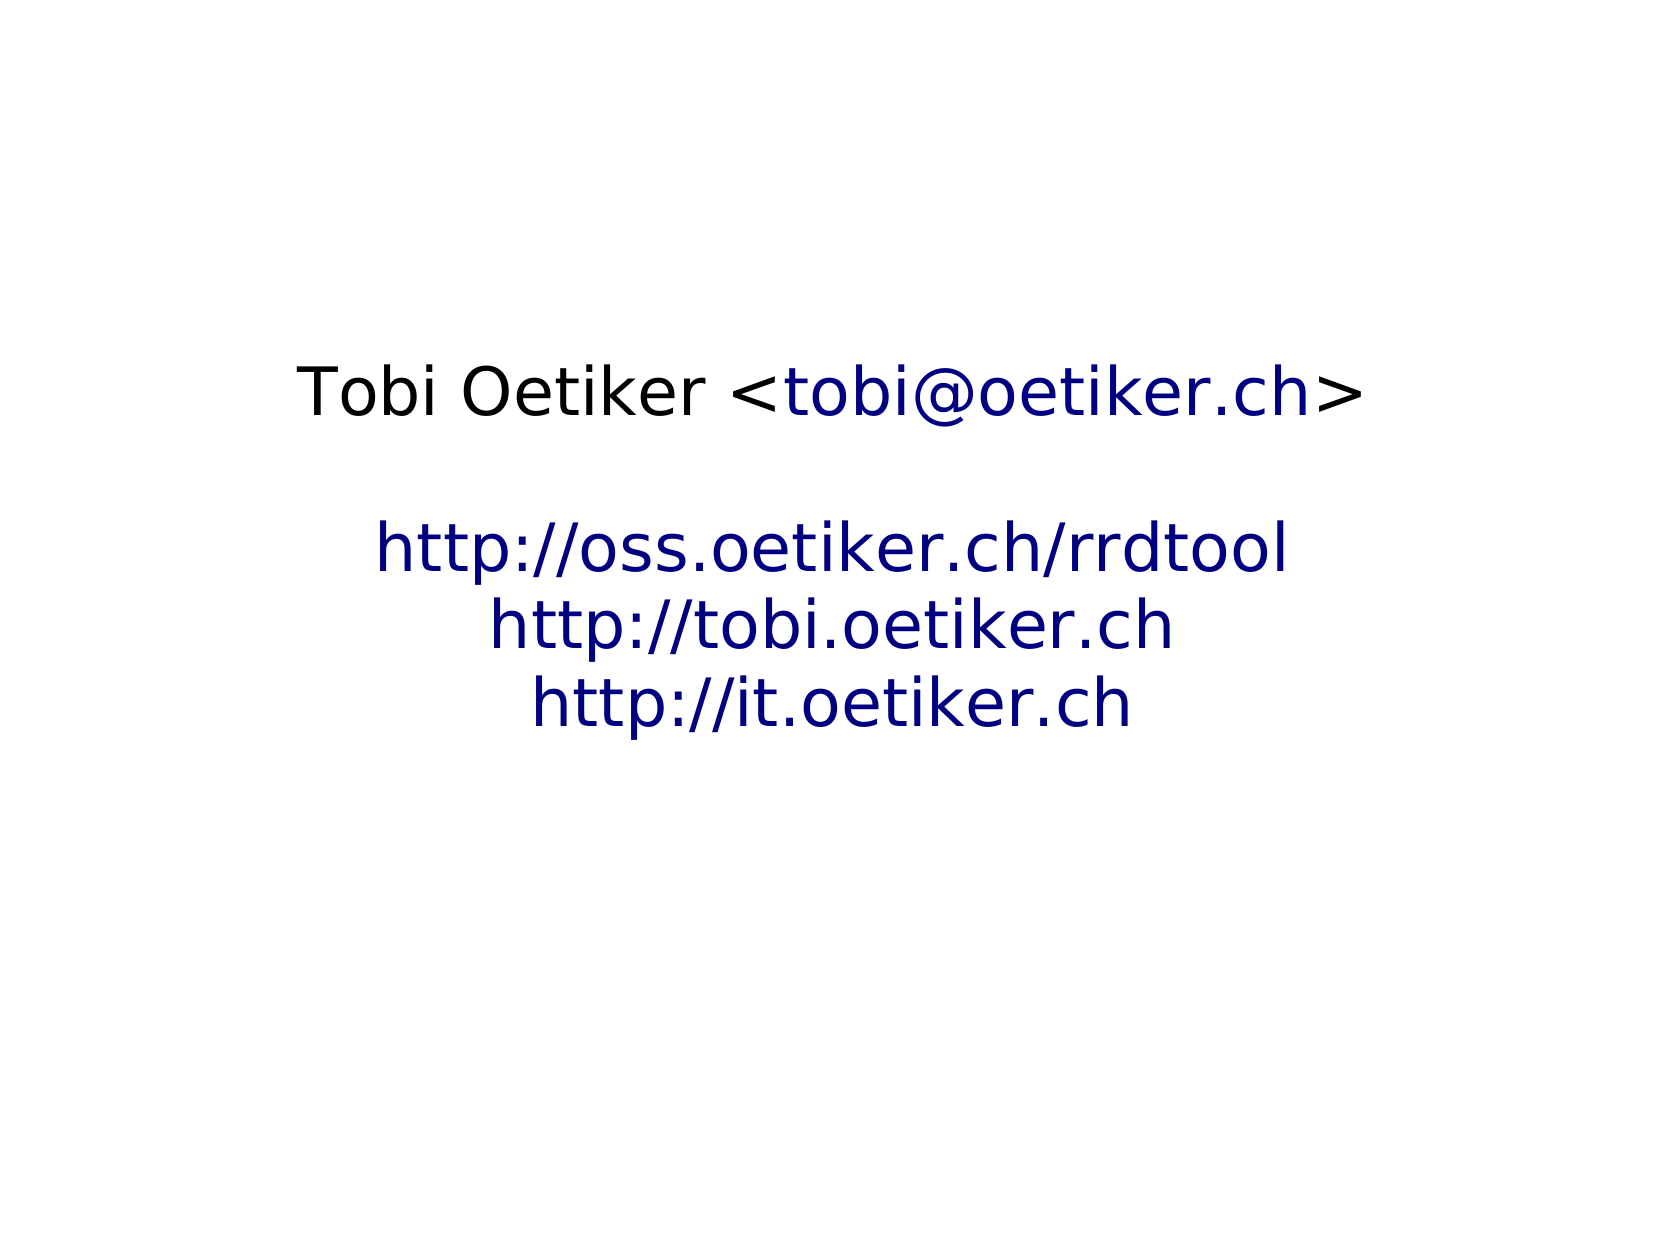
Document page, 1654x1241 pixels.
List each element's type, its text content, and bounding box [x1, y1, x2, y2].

subtitle Tobi Oetiker <tobi@oetiker.ch> http://oss.oetiker.ch/rrdtool http://tobi.oetiker.ch http://it.oetiker.ch [59, 75, 1607, 1099]
